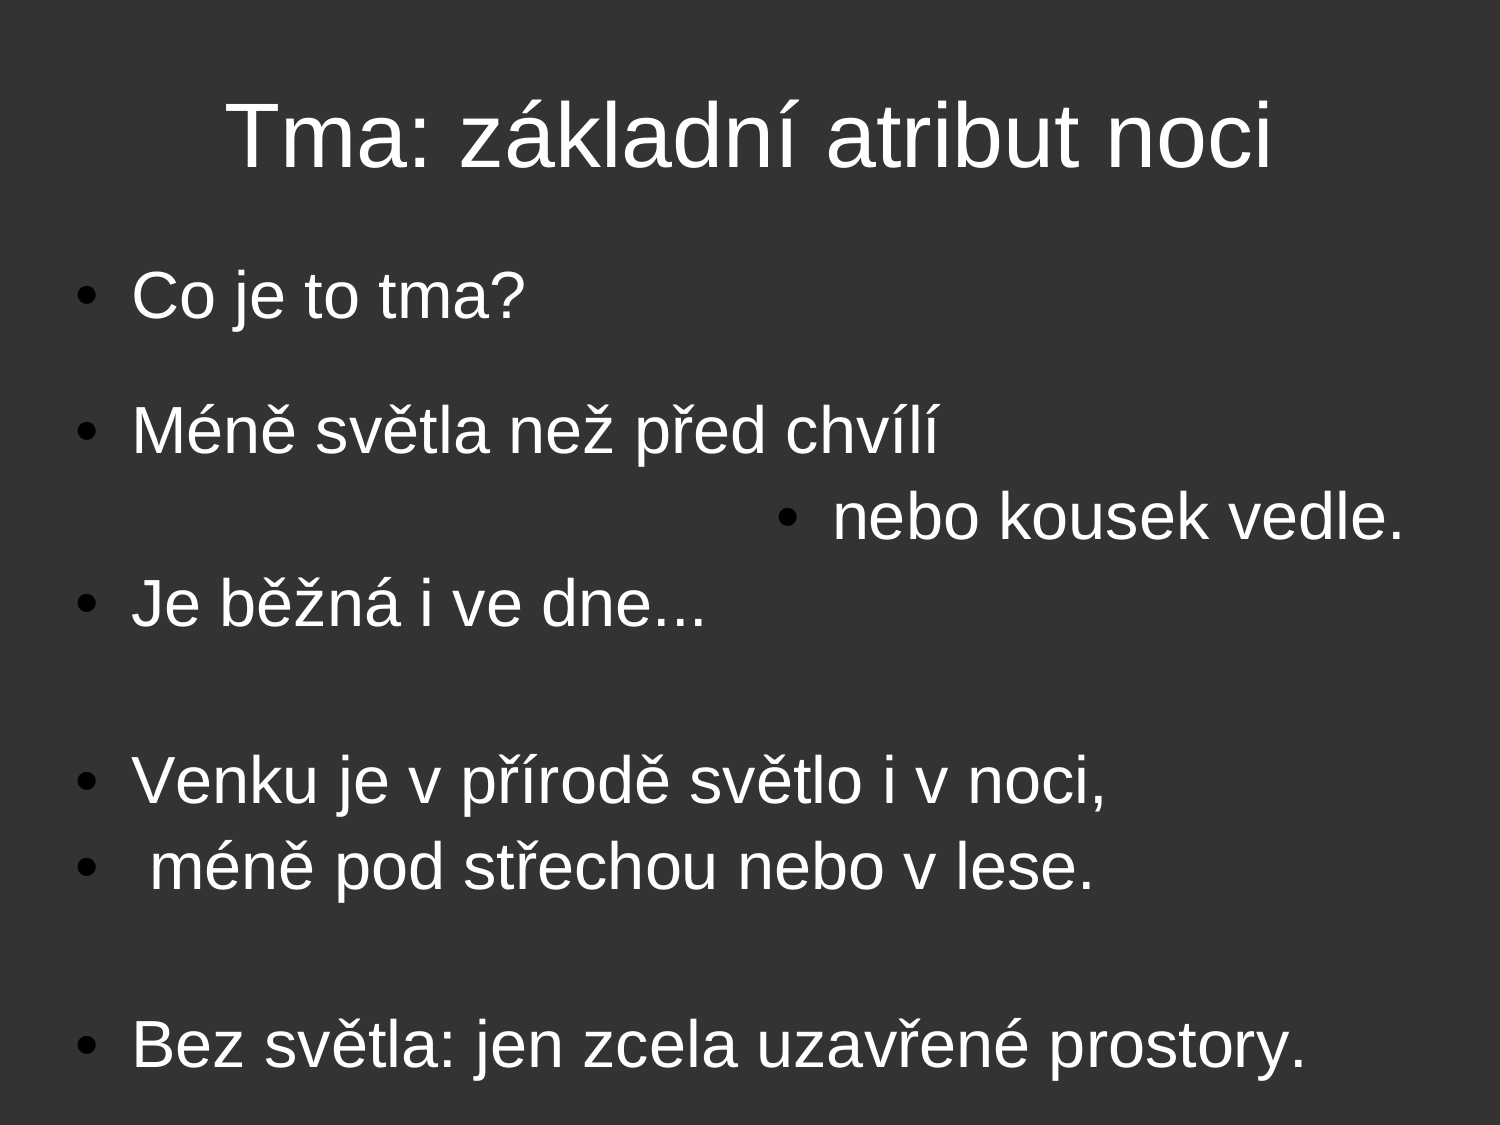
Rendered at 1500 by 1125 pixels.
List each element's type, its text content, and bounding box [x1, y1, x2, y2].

title Tma: základní atribut noci [75, 21, 1425, 257]
list Co je to tma? Méně světla než před chvílí nebo kousek vedle. Je běžná i ve dne... Venku je v přírodě světlo i v noci, méně pod střechou nebo v lese. Bez světla: jen zcela uzavřené prostory. [75, 262, 1425, 1125]
